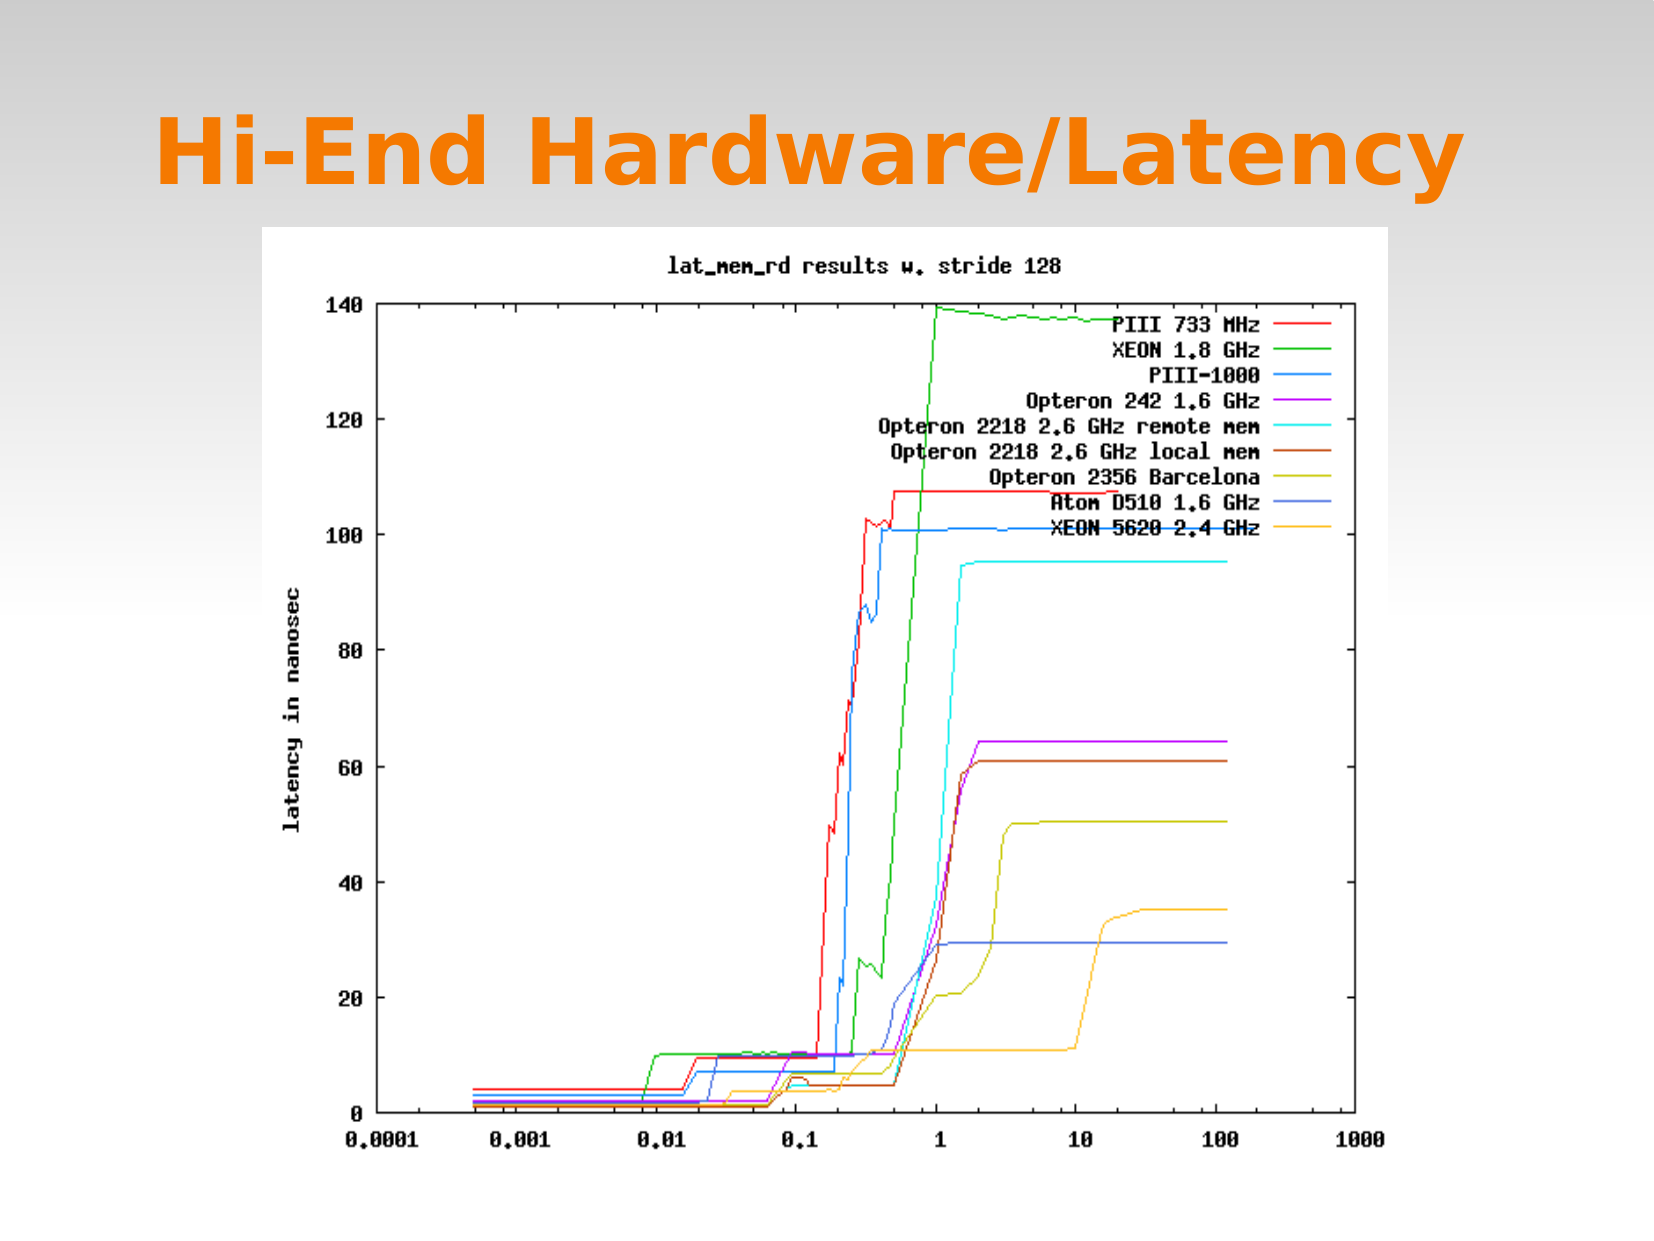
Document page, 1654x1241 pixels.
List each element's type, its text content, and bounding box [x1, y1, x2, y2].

title Hi-End Hardware/Latency [82, 49, 1571, 257]
picture [262, 227, 1388, 1165]
